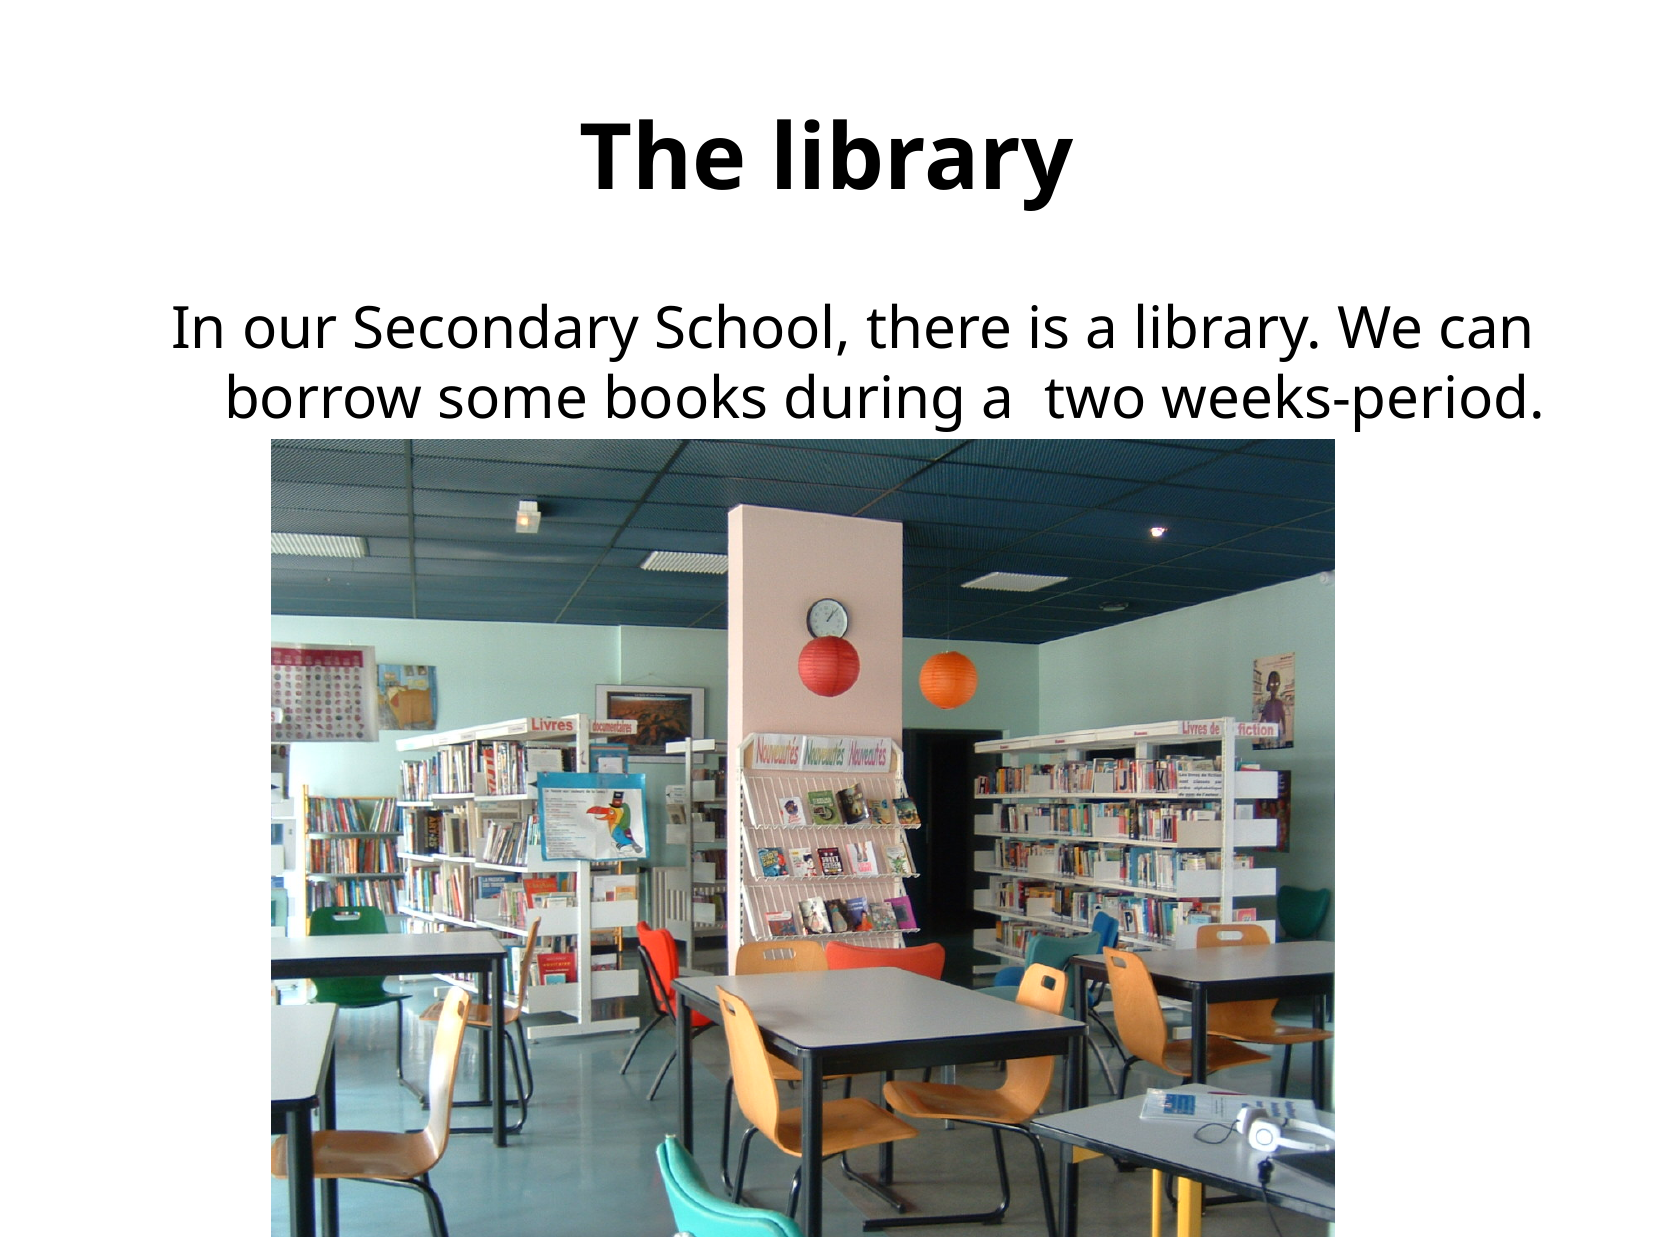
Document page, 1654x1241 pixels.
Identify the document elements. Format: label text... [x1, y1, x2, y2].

list In our Secondary School, there is a library. We can borrow some books during a two weeks-period. [82, 290, 1571, 1109]
title The library [82, 49, 1571, 257]
picture [271, 439, 1335, 1237]
